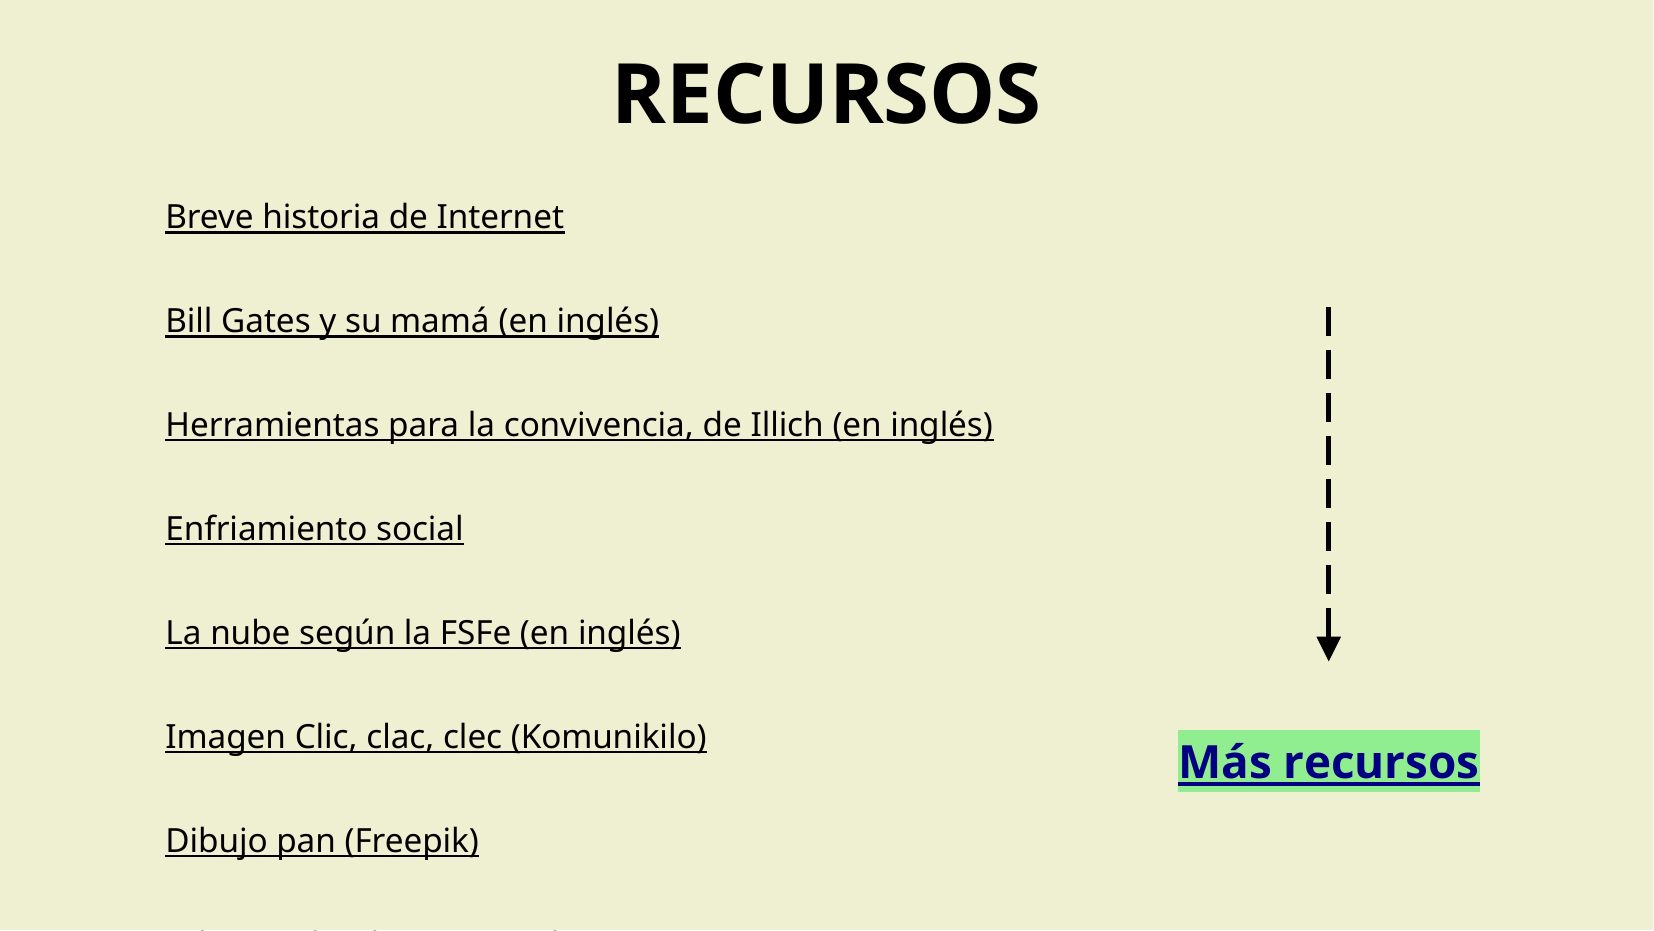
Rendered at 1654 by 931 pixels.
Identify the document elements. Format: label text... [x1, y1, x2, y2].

title recursos [82, 13, 1571, 169]
text_box Más recursos [1151, 720, 1506, 778]
text_box Breve historia de Internet Bill Gates y su mamá (en inglés) Herramientas para la convivencia, de Illich (en inglés) Enfriamiento social La nube según la FSFe (en inglés) Imagen Clic, clac, clec (Komunikilo) Dibujo pan (Freepik) Dibujos abuelitos (Freepik) Las cuatro libertades esenciales del software [165, 186, 1099, 867]
